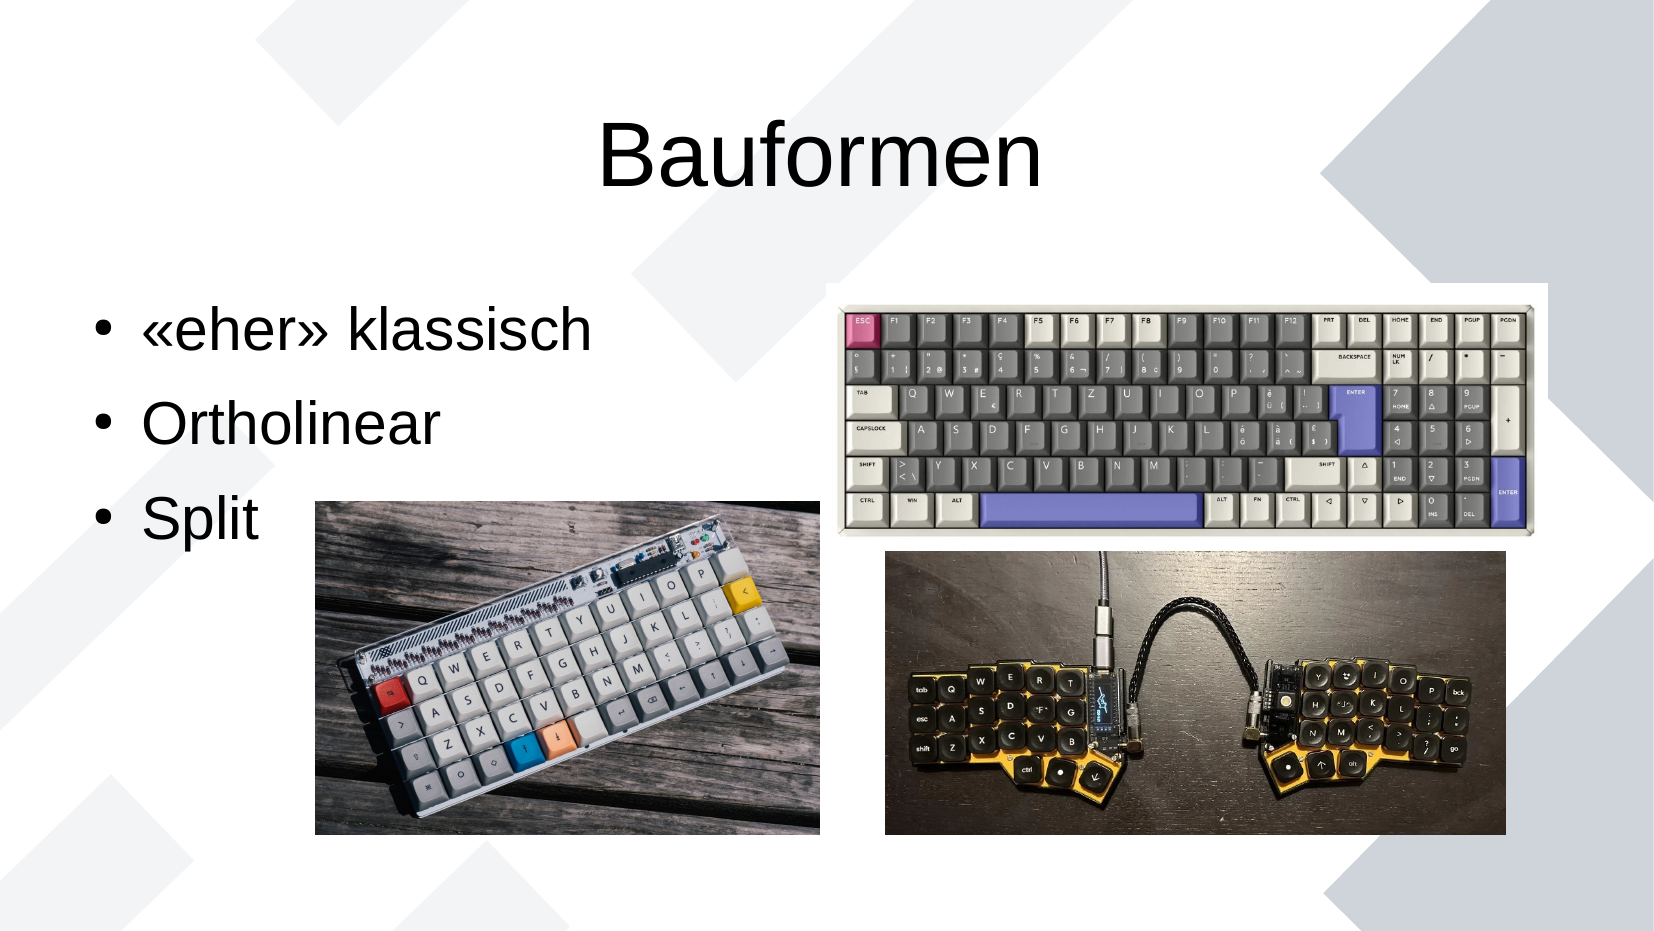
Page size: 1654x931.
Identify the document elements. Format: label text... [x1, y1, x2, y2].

list «eher» klassisch Ortholinear Split [76, 295, 803, 553]
title Bauformen [76, 76, 1565, 233]
picture [826, 283, 1548, 835]
picture [315, 501, 820, 835]
